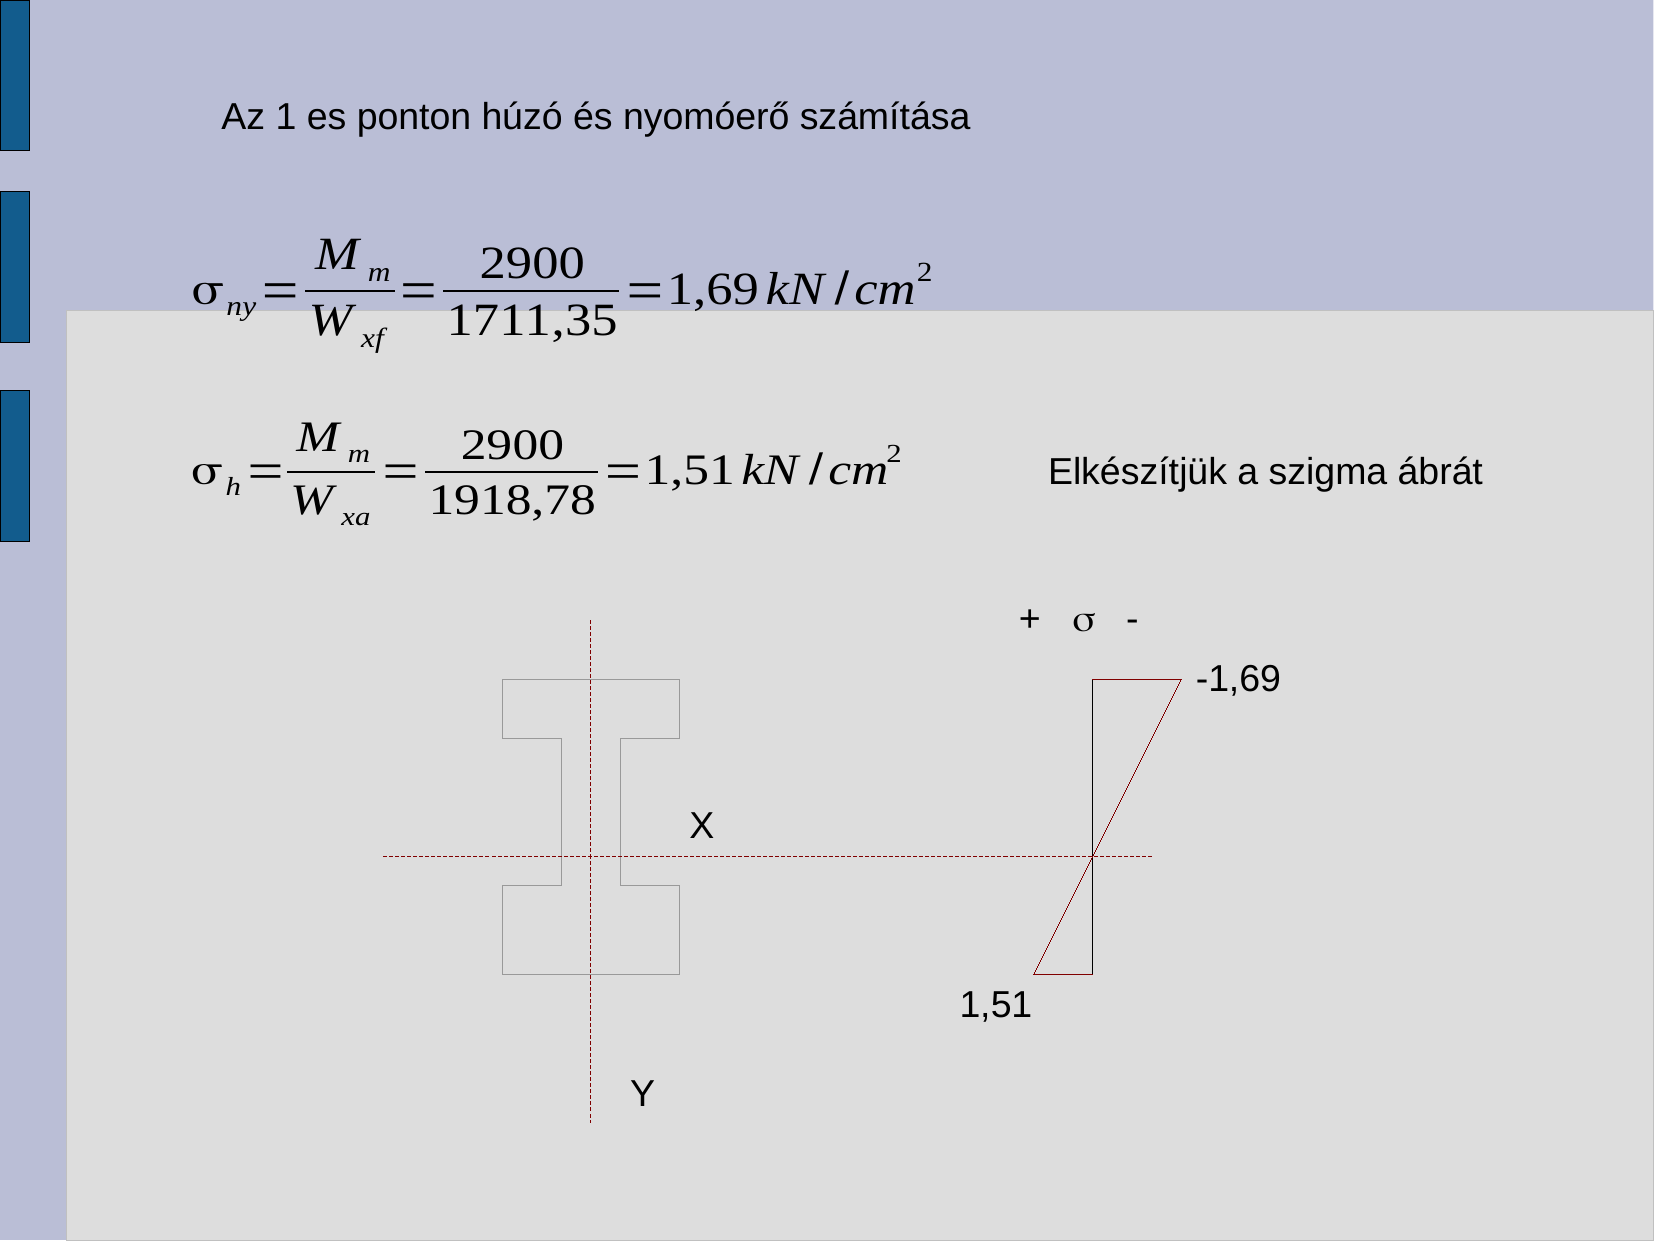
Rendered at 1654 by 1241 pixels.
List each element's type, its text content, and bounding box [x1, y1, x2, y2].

text_box X [674, 797, 886, 855]
text_box Elkészítjük a szigma ábrát [1033, 442, 1565, 500]
text_box + s - [1003, 590, 1182, 652]
text_box 1,51 [944, 976, 1123, 1034]
chart [177, 413, 916, 532]
text_box Y [615, 1065, 680, 1123]
text_box -1,69 [1181, 649, 1359, 707]
text_box Az 1 es ponton húzó és nyomóerő számítása [206, 88, 1152, 146]
chart [177, 229, 945, 355]
